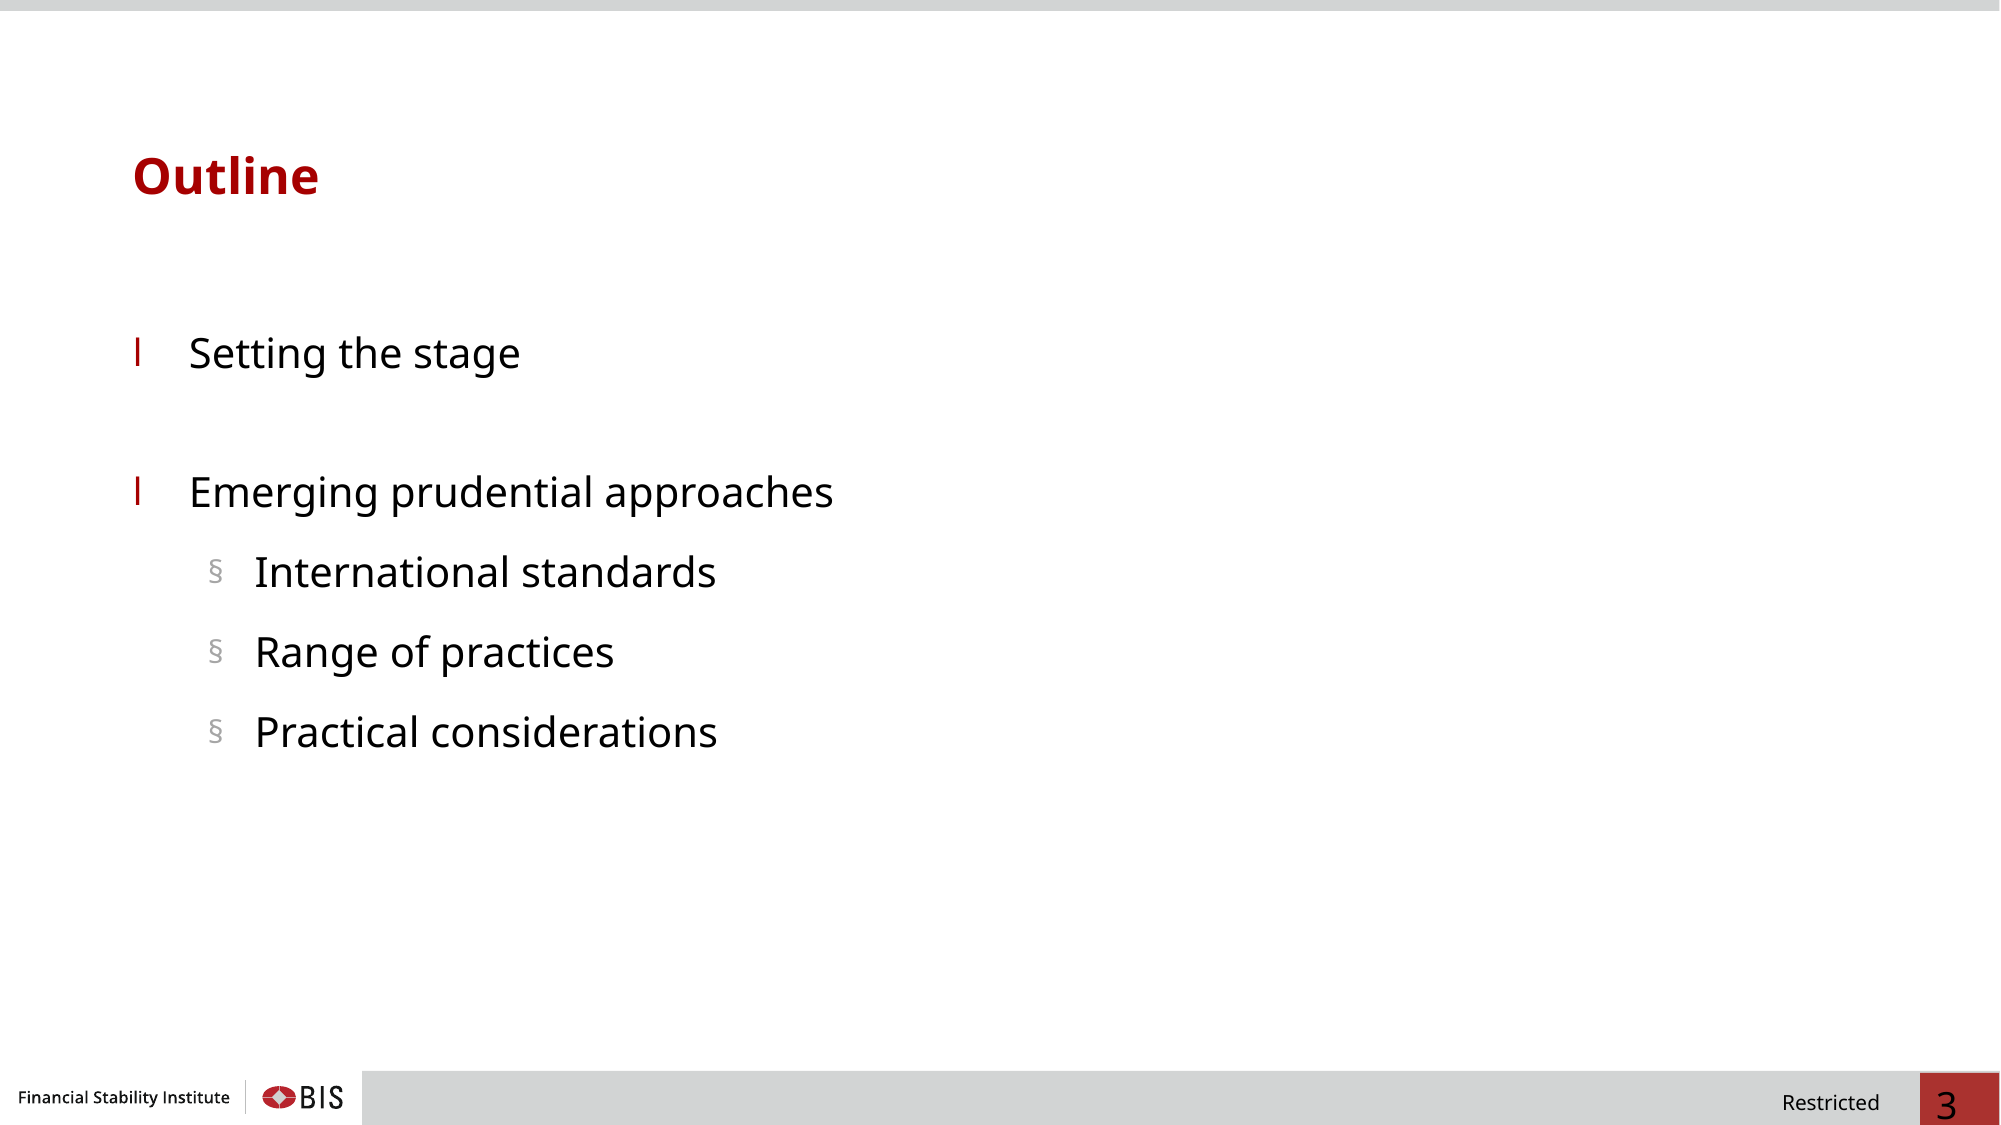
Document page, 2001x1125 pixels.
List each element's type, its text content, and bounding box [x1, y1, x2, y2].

slide_number <numéro> [1921, 1074, 2000, 1125]
title Outline [118, 137, 1863, 214]
list Setting the stage Emerging prudential approaches International standards Range of practices Practical considerations [117, 314, 1867, 1012]
